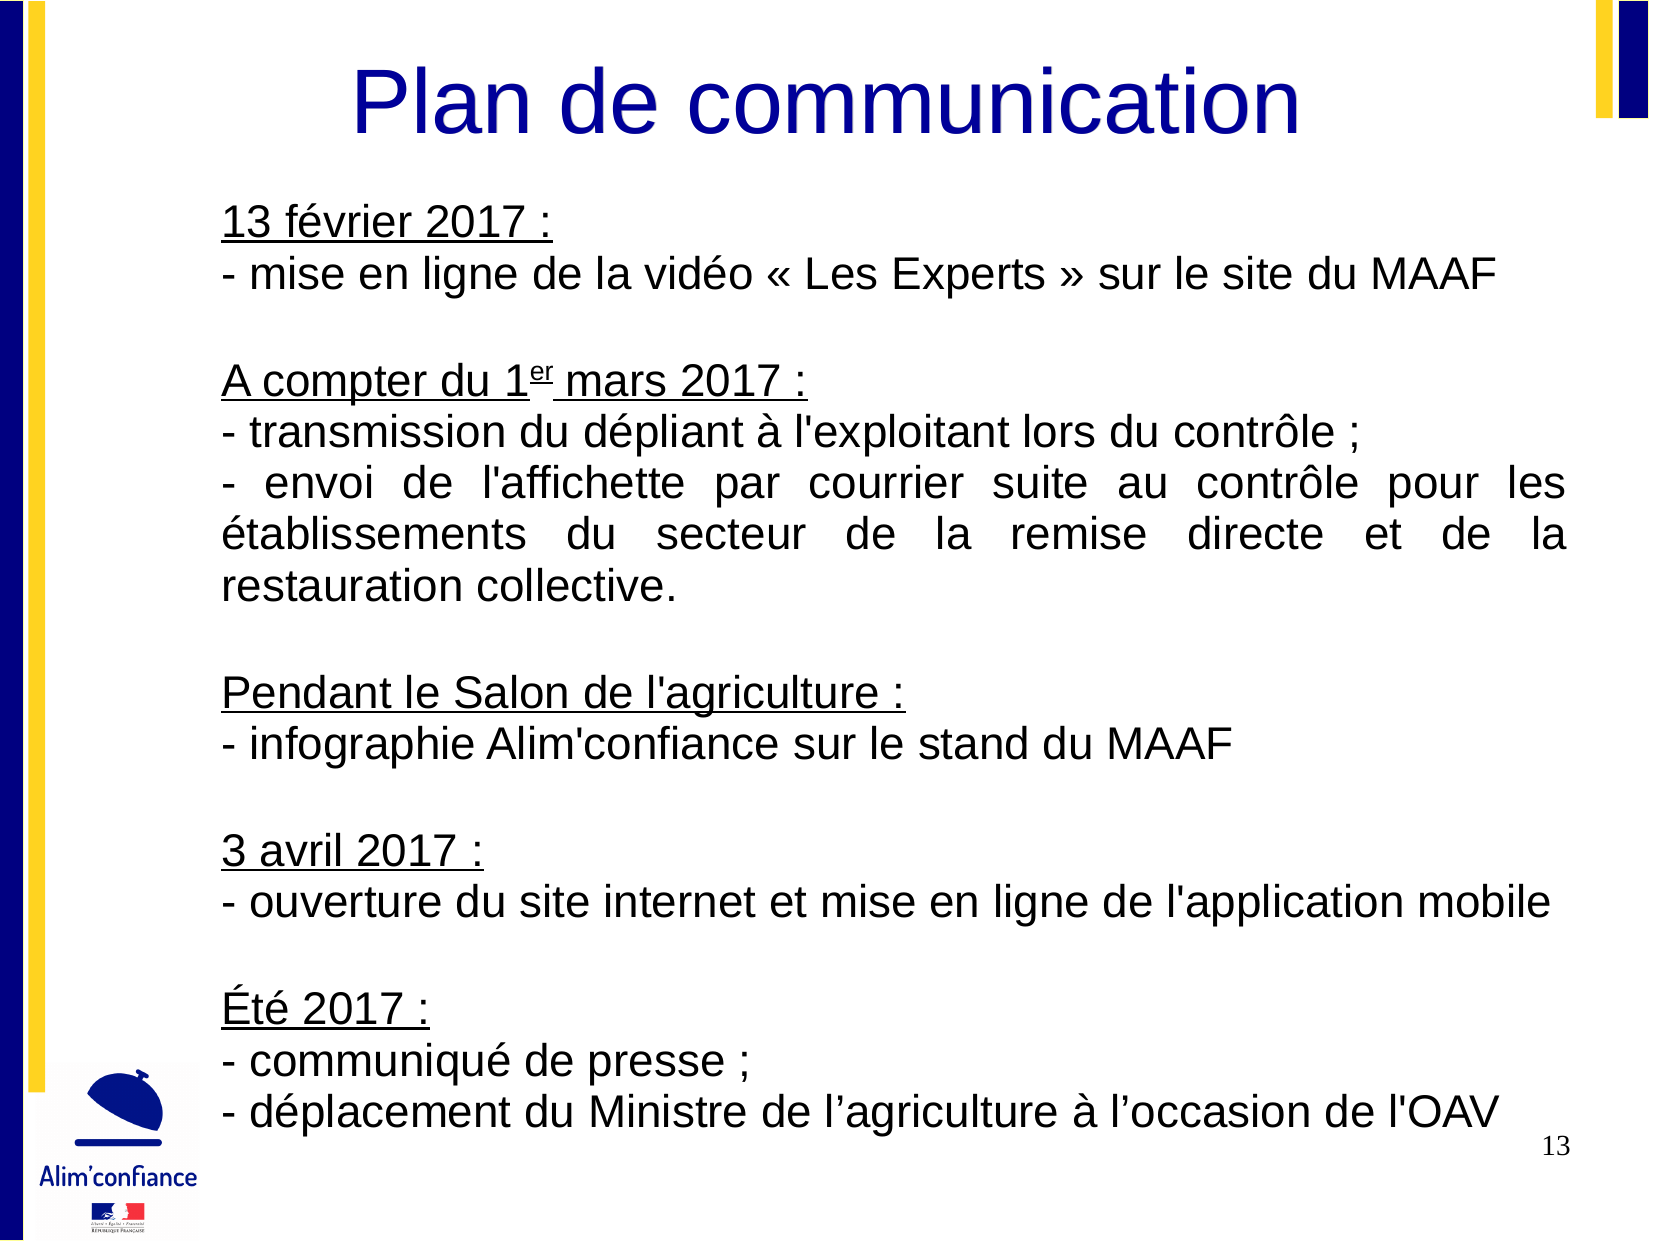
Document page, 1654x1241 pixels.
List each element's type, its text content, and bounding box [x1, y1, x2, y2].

text_box [1618, 0, 1649, 119]
text_box [28, 1, 46, 1093]
text_box 13 février 2017 : - mise en ligne de la vidéo « Les Experts » sur le site du MAAF A compter du 1er mars 2017 : - transmission du dépliant à l'exploitant lors du contrôle ; - envoi de l'affichette par courrier suite au contrôle pour les établissements du secteur de la remise directe et de la restauration collective. Pendant le Salon de l'agriculture : - infographie Alim'confiance sur le stand du MAAF 3 avril 2017 : - ouverture du site internet et mise en ligne de l'application mobile Été 2017 : - communiqué de presse ; - déplacement du Ministre de l’agriculture à l’occasion de l'OAV [206, 188, 1583, 1195]
text_box [0, 0, 24, 1241]
picture [35, 1062, 200, 1241]
title Plan de communication [83, 25, 1572, 178]
text_box [1595, 0, 1613, 119]
